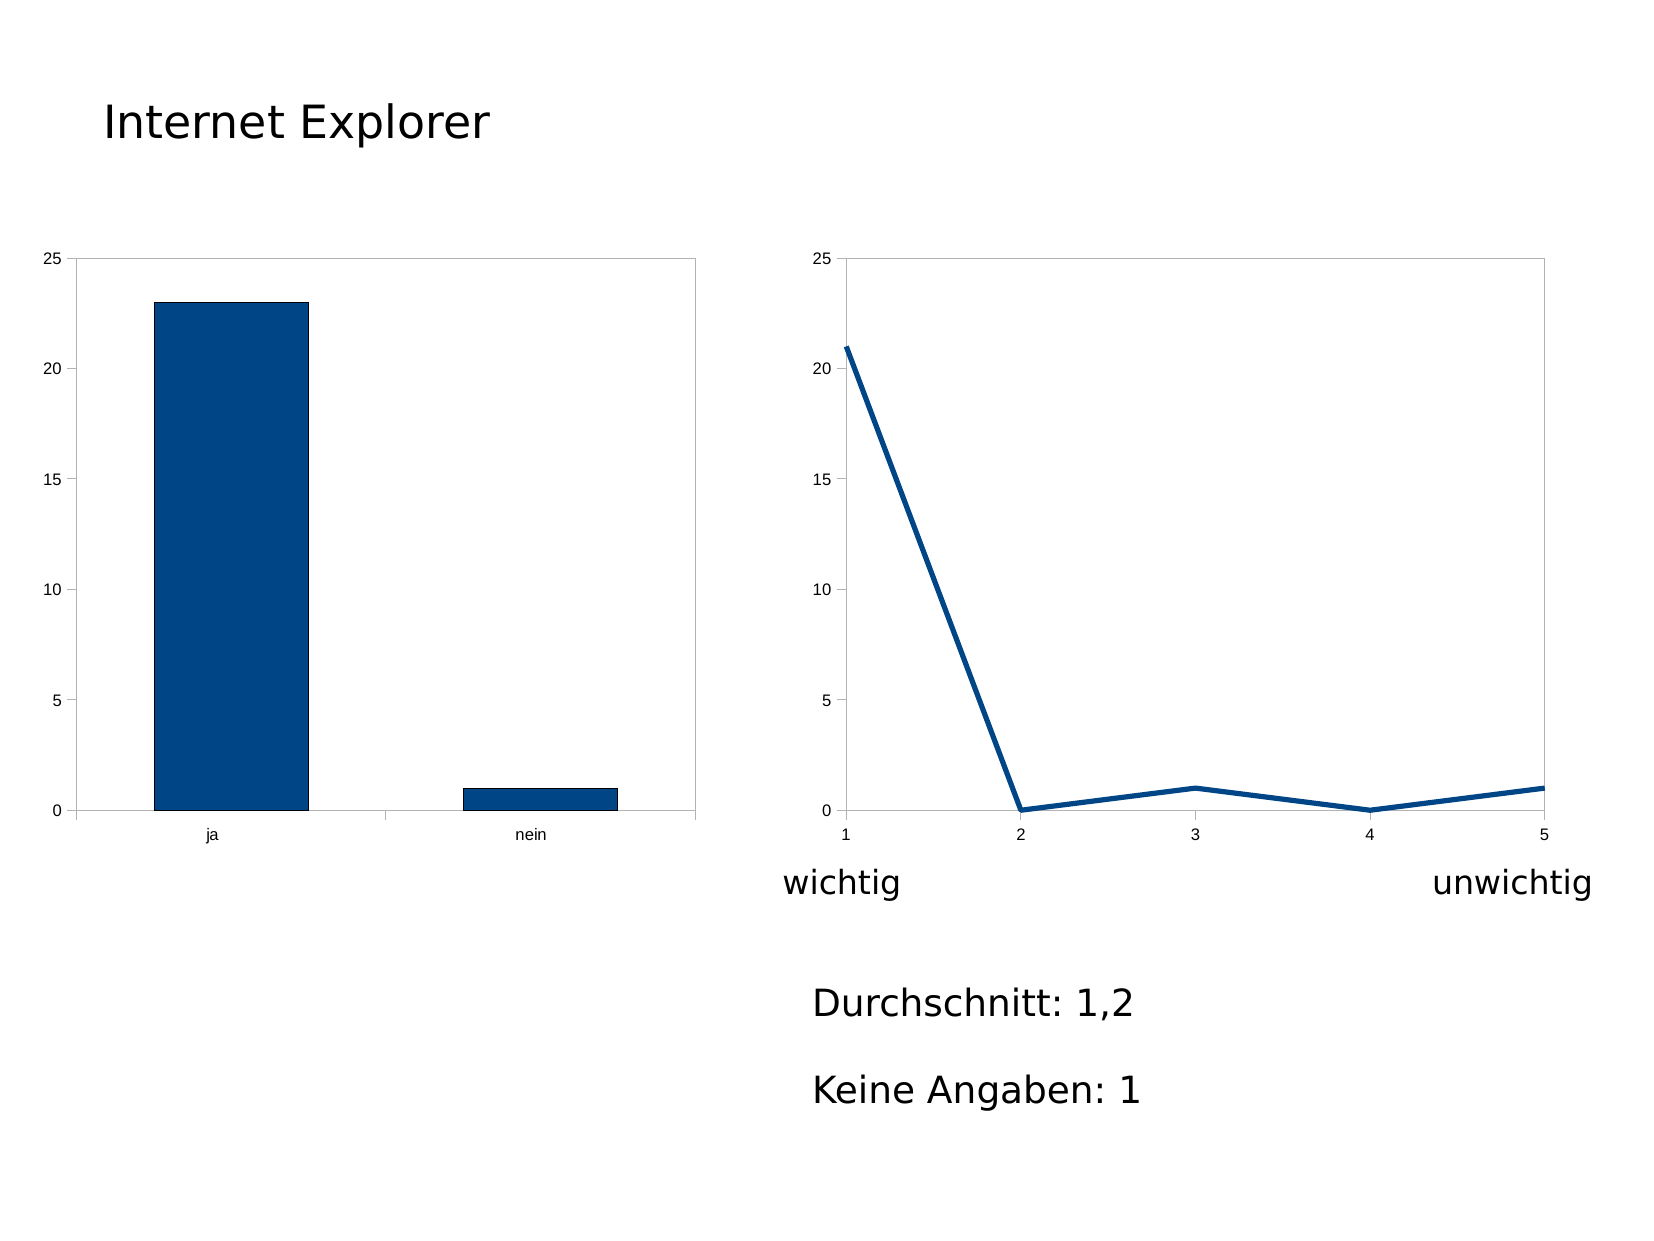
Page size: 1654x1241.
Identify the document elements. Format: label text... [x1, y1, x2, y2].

chart [797, 236, 1565, 857]
text_box unwichtig [1417, 856, 1625, 940]
chart [29, 236, 709, 857]
text_box Internet Explorer [88, 88, 591, 157]
text_box Durchschnitt: 1,2 Keine Angaben: 1 [797, 974, 1329, 1120]
text_box wichtig [767, 856, 975, 910]
